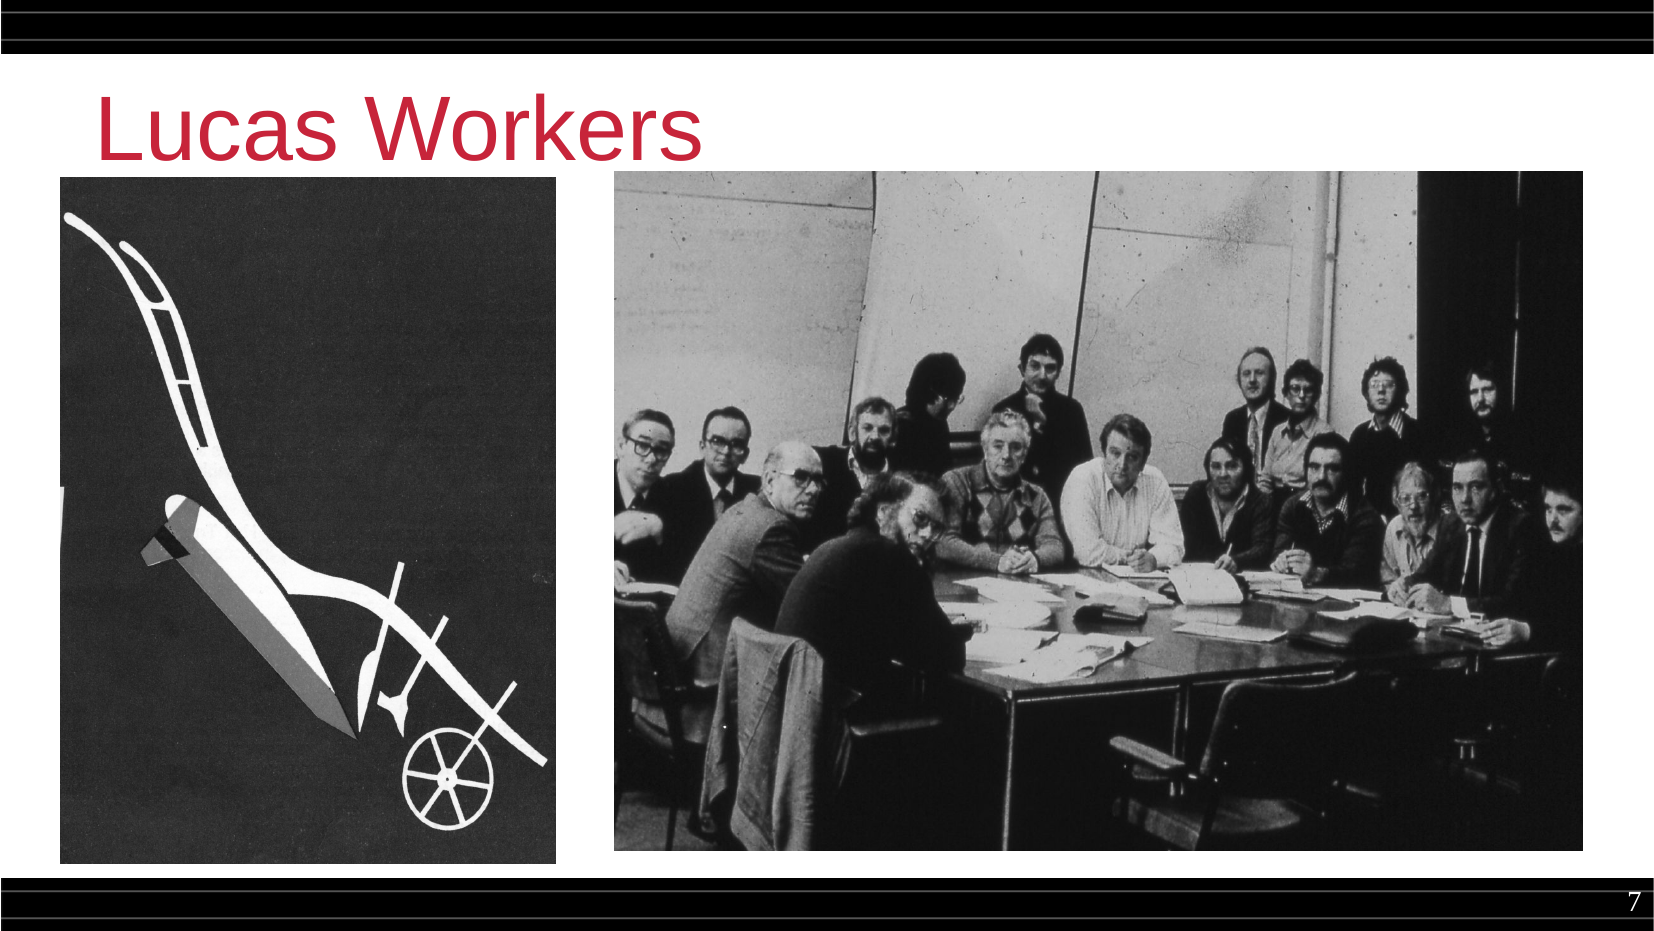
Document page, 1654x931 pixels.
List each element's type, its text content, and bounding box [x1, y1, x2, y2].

picture [614, 171, 1583, 851]
title Lucas Workers [94, 69, 1583, 189]
picture [1, 0, 1654, 54]
picture [60, 177, 556, 864]
picture [1, 878, 1654, 931]
